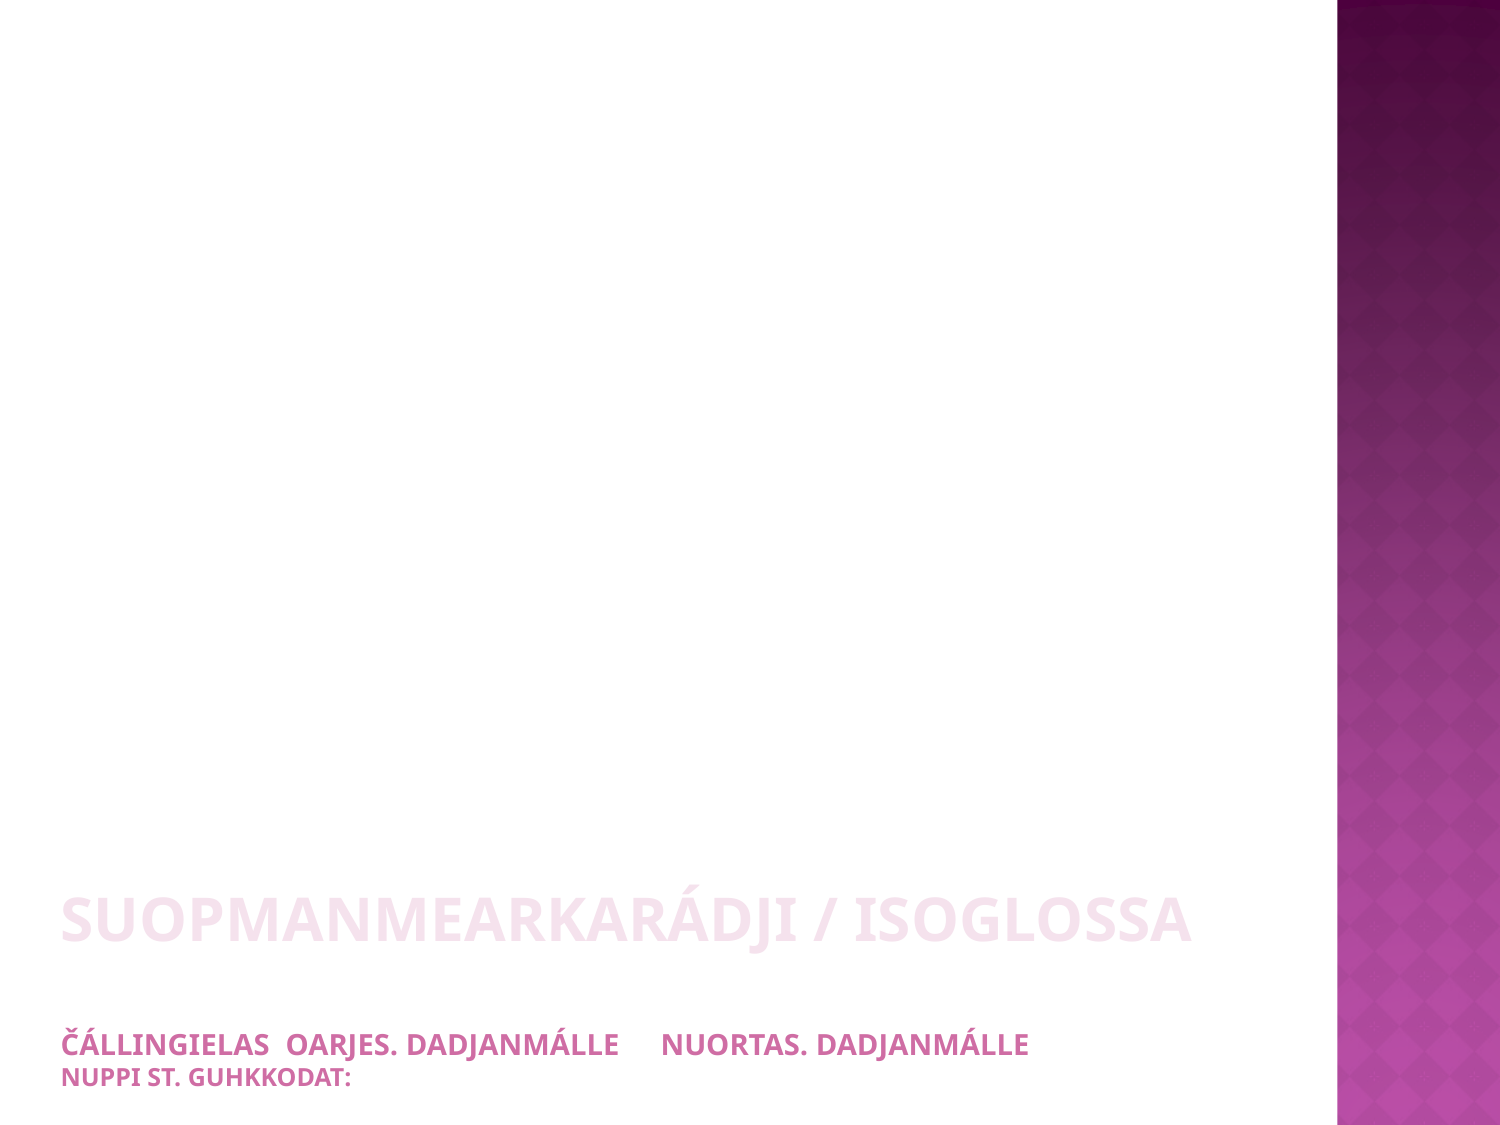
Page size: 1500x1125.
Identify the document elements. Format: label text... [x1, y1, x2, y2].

title Suopmanmearkarádji / isoglossa Čállingielas oarjes. Dadjanmálle Nuortas. Dadjanmálle nuppi st. Guhkkodat: balan «balán» «balan» Muhtin kons.rievdadusat: Jugan «jugán» «ju’an» b v vokálaid gaskkas: doabun «doabun» «duovun» ŋ  nj joŋat «jonjáht» «joŋaht» Muđui maiddái leksikálalaš erohusat mar earuhit dán guovtti suopmana!! Hupmat – hállat jna. [53, 881, 1289, 1069]
